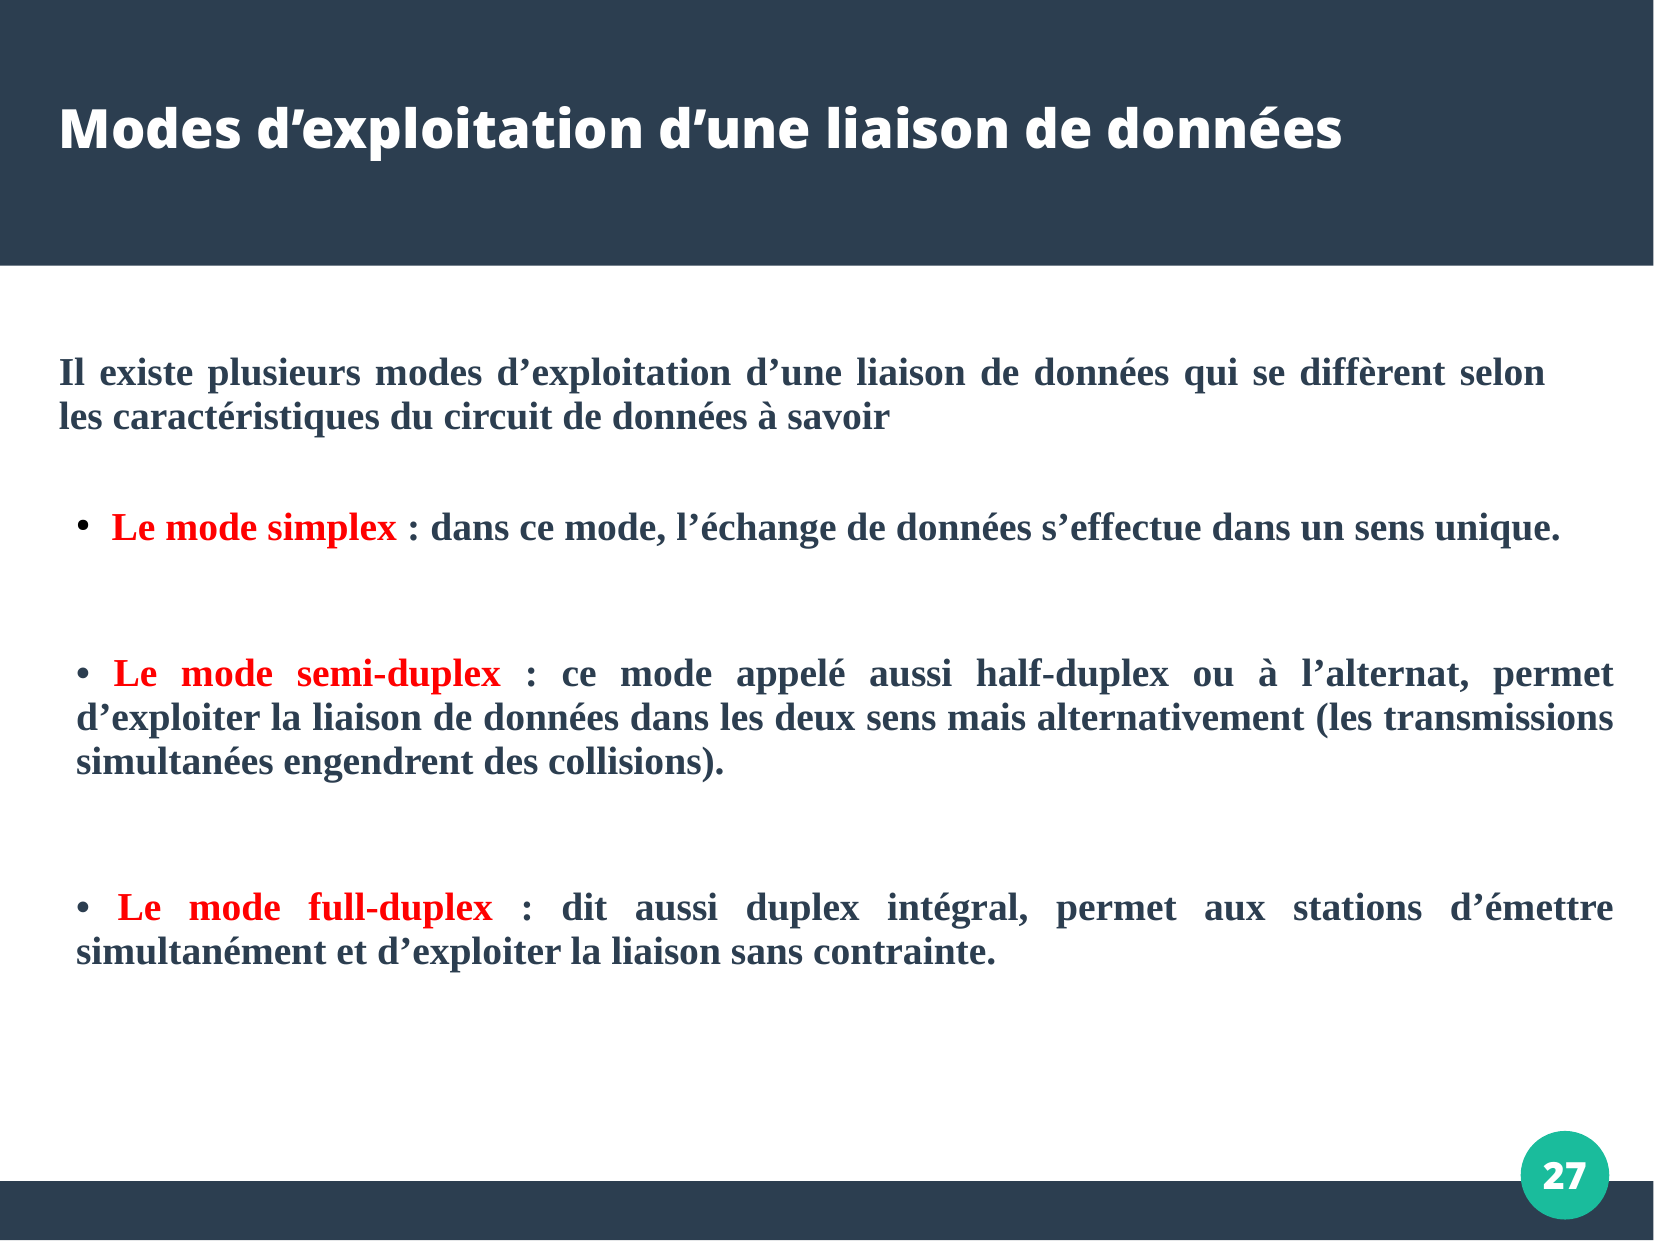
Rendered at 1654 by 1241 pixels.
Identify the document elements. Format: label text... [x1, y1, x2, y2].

text_box Il existe plusieurs modes d’exploitation d’une liaison de données qui se diffèrent selon les caractéristiques du circuit de données à savoir [59, 350, 1548, 439]
title Modes d’exploitation d’une liaison de données [59, 49, 1595, 207]
text_box Le mode simplex : dans ce mode, l’échange de données s’effectue dans un sens unique. • Le mode semi-duplex : ce mode appelé aussi half-duplex ou à l’alternat, permet d’exploiter la liaison de données dans les deux sens mais alternativement (les transmissions simultanées engendrent des collisions). • Le mode full-duplex : dit aussi duplex intégral, permet aux stations d’émettre simultanément et d’exploiter la liaison sans contrainte. [61, 497, 1630, 981]
